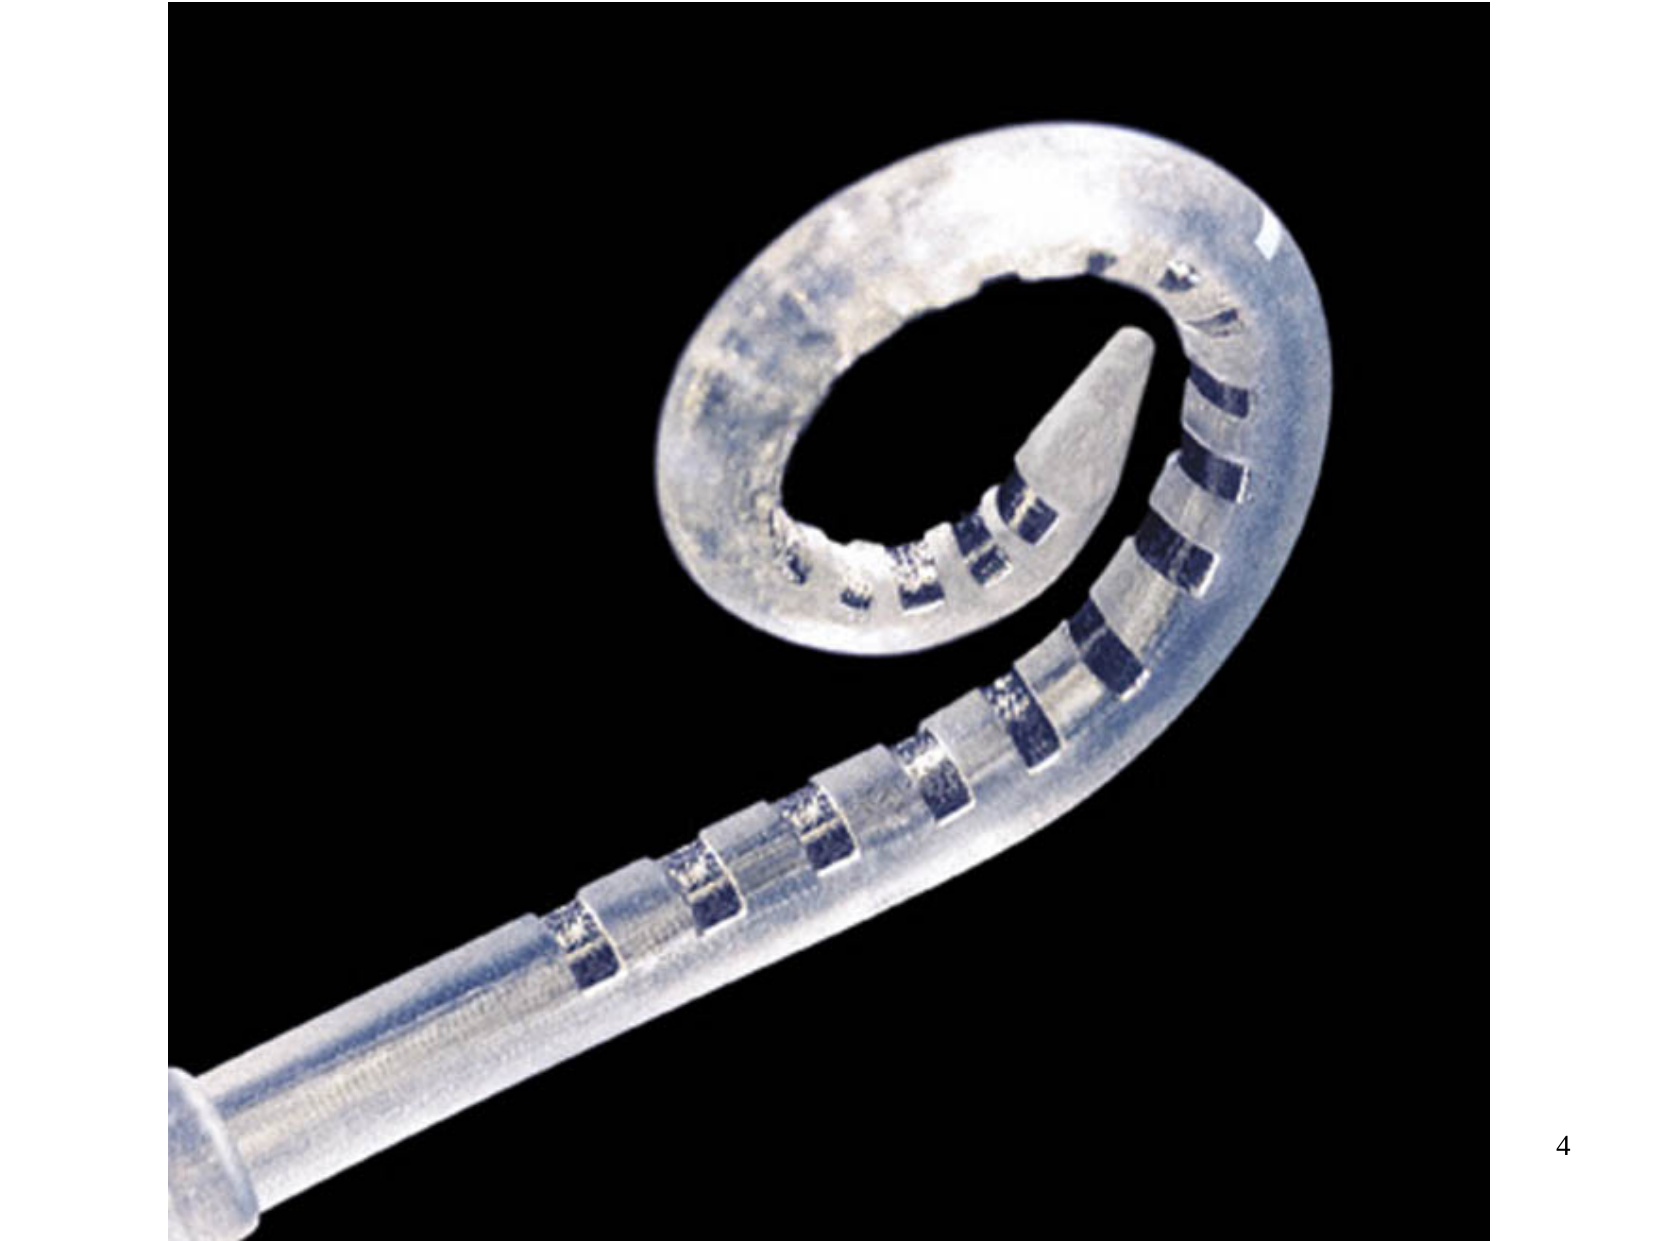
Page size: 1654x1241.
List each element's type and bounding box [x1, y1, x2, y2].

picture [168, 2, 1490, 1241]
